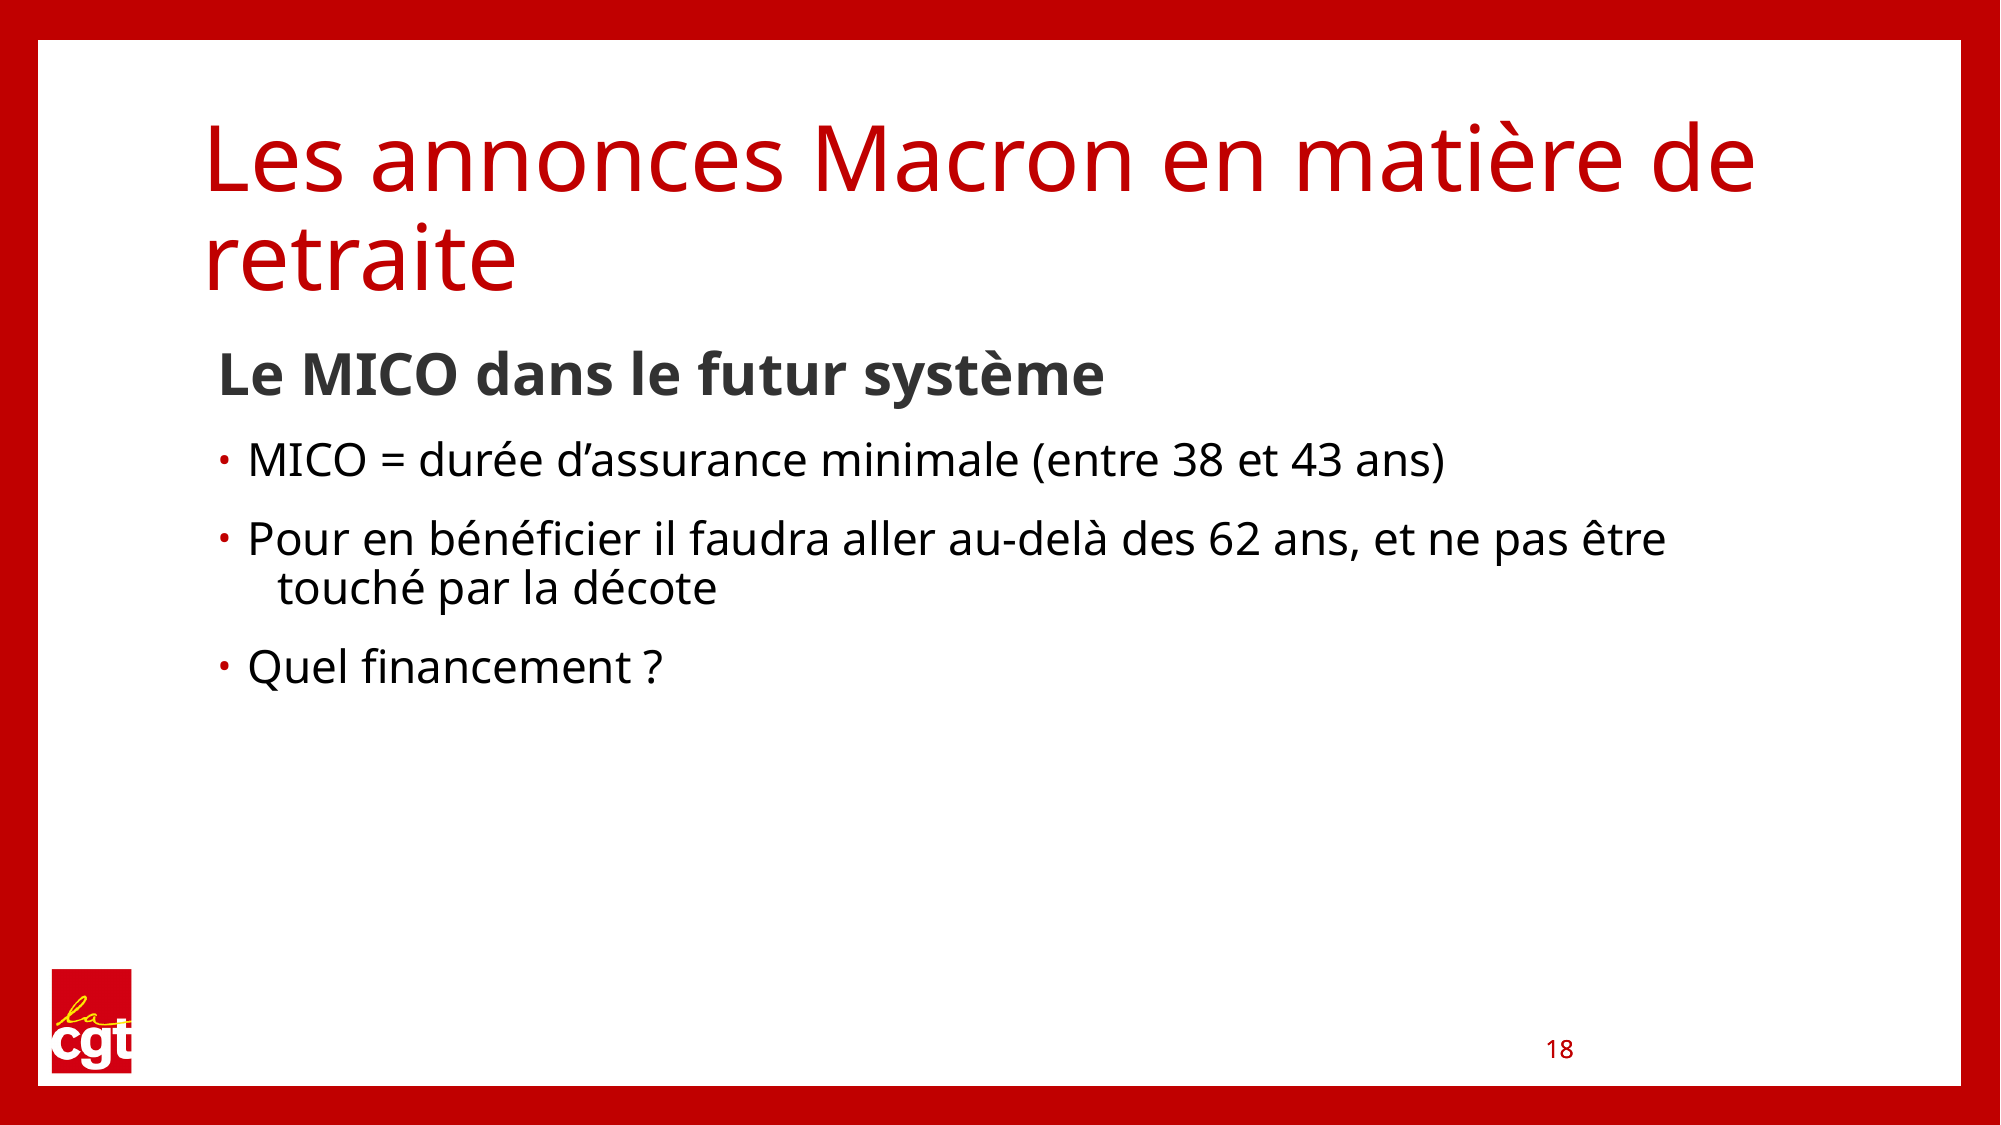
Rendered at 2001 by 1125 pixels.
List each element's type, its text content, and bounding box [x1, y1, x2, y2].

text_box [1530, 1020, 1811, 1081]
title Les annonces Macron en matière de retraite [187, 99, 1808, 323]
list Le MICO dans le futur système MICO = durée d’assurance minimale (entre 38 et 43 ans) Pour en bénéficier il faudra aller au-delà des 62 ans, et ne pas être touché par la décote Quel financement ? [187, 337, 1808, 1000]
